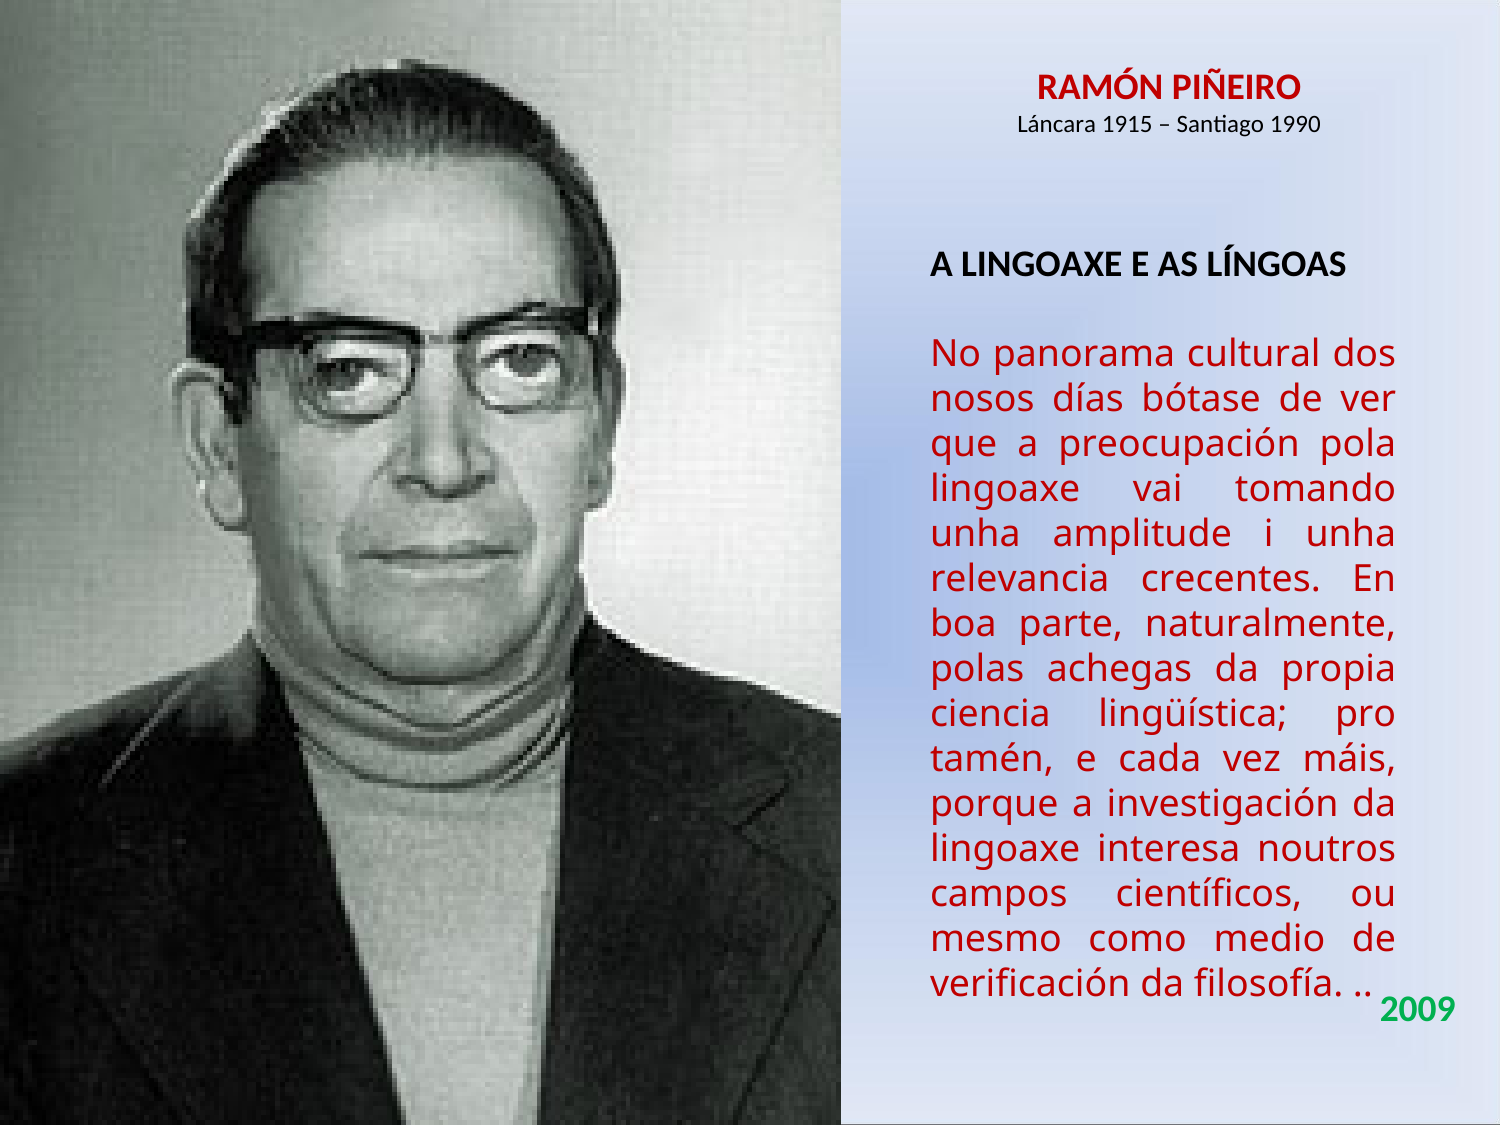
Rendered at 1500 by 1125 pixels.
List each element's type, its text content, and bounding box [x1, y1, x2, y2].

text_box RAMÓN PIÑEIRO Láncara 1915 – Santiago 1990 [879, 54, 1459, 146]
text_box A LINGOAXE E AS LÍNGOAS No panorama cultural dos nosos días bótase de ver que a preocupación pola lingoaxe vai tomando unha amplitude i unha relevancia crecentes. En boa parte, naturalmente, polas achegas da propia ciencia lingüística; pro tamén, e cada vez máis, porque a investigación da lingoaxe interesa noutros campos científicos, ou mesmo como medio de verificación da filosofía. .. [915, 231, 1412, 1013]
text_box 2009 [1364, 976, 1471, 1037]
picture [0, 0, 1500, 1125]
